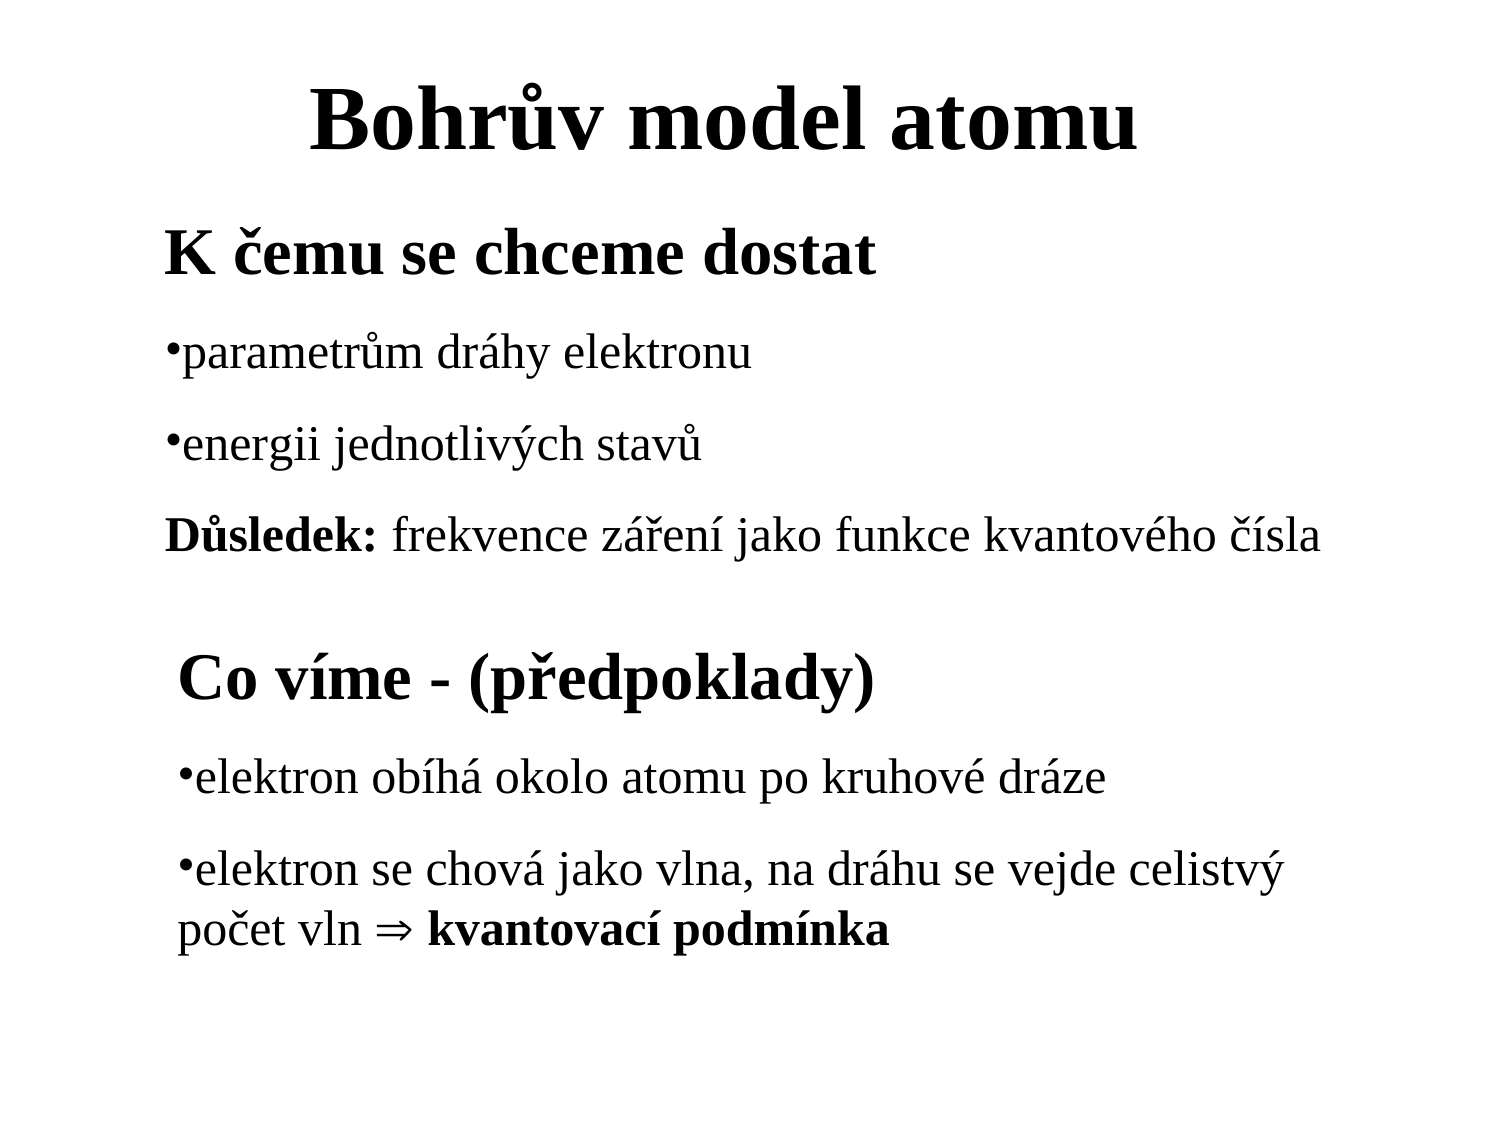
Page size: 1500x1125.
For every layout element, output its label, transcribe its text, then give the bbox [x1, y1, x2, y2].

text_box Co víme - (předpoklady) elektron obíhá okolo atomu po kruhové dráze elektron se chová jako vlna, na dráhu se vejde celistvý počet vln  kvantovací podmínka [162, 624, 1351, 1055]
text_box K čemu se chceme dostat parametrům dráhy elektronu energii jednotlivých stavů Důsledek: frekvence záření jako funkce kvantového čísla [150, 200, 1438, 570]
text_box Bohrův model atomu [224, 49, 1225, 176]
